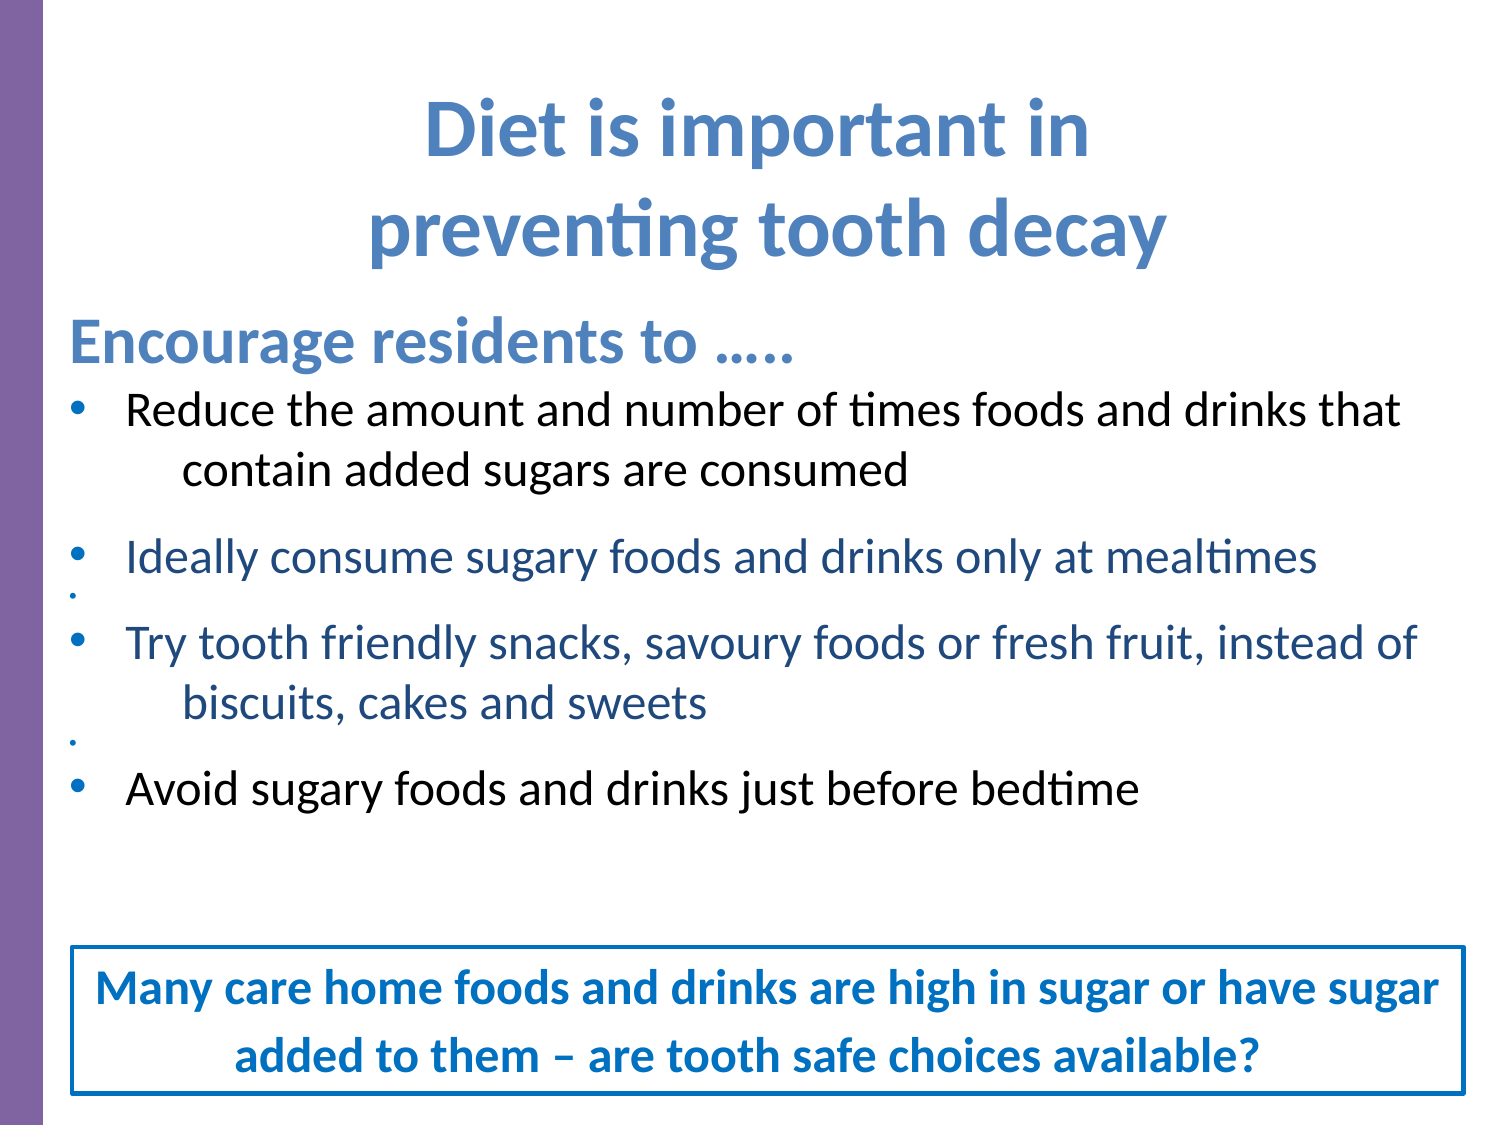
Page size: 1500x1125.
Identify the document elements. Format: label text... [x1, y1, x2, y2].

text_box Many care home foods and drinks are high in sugar or have sugar added to them – are tooth safe choices available? [71, 947, 1464, 1094]
text_box Encourage residents to ….. Reduce the amount and number of times foods and drinks that contain added sugars are consumed Ideally consume sugary foods and drinks only at mealtimes Try tooth friendly snacks, savoury foods or fresh fruit, instead of biscuits, cakes and sweets Avoid sugary foods and drinks just before bedtime [54, 289, 1446, 823]
text_box [0, 0, 41, 1125]
title Diet is important in preventing tooth decay [41, 0, 1495, 172]
